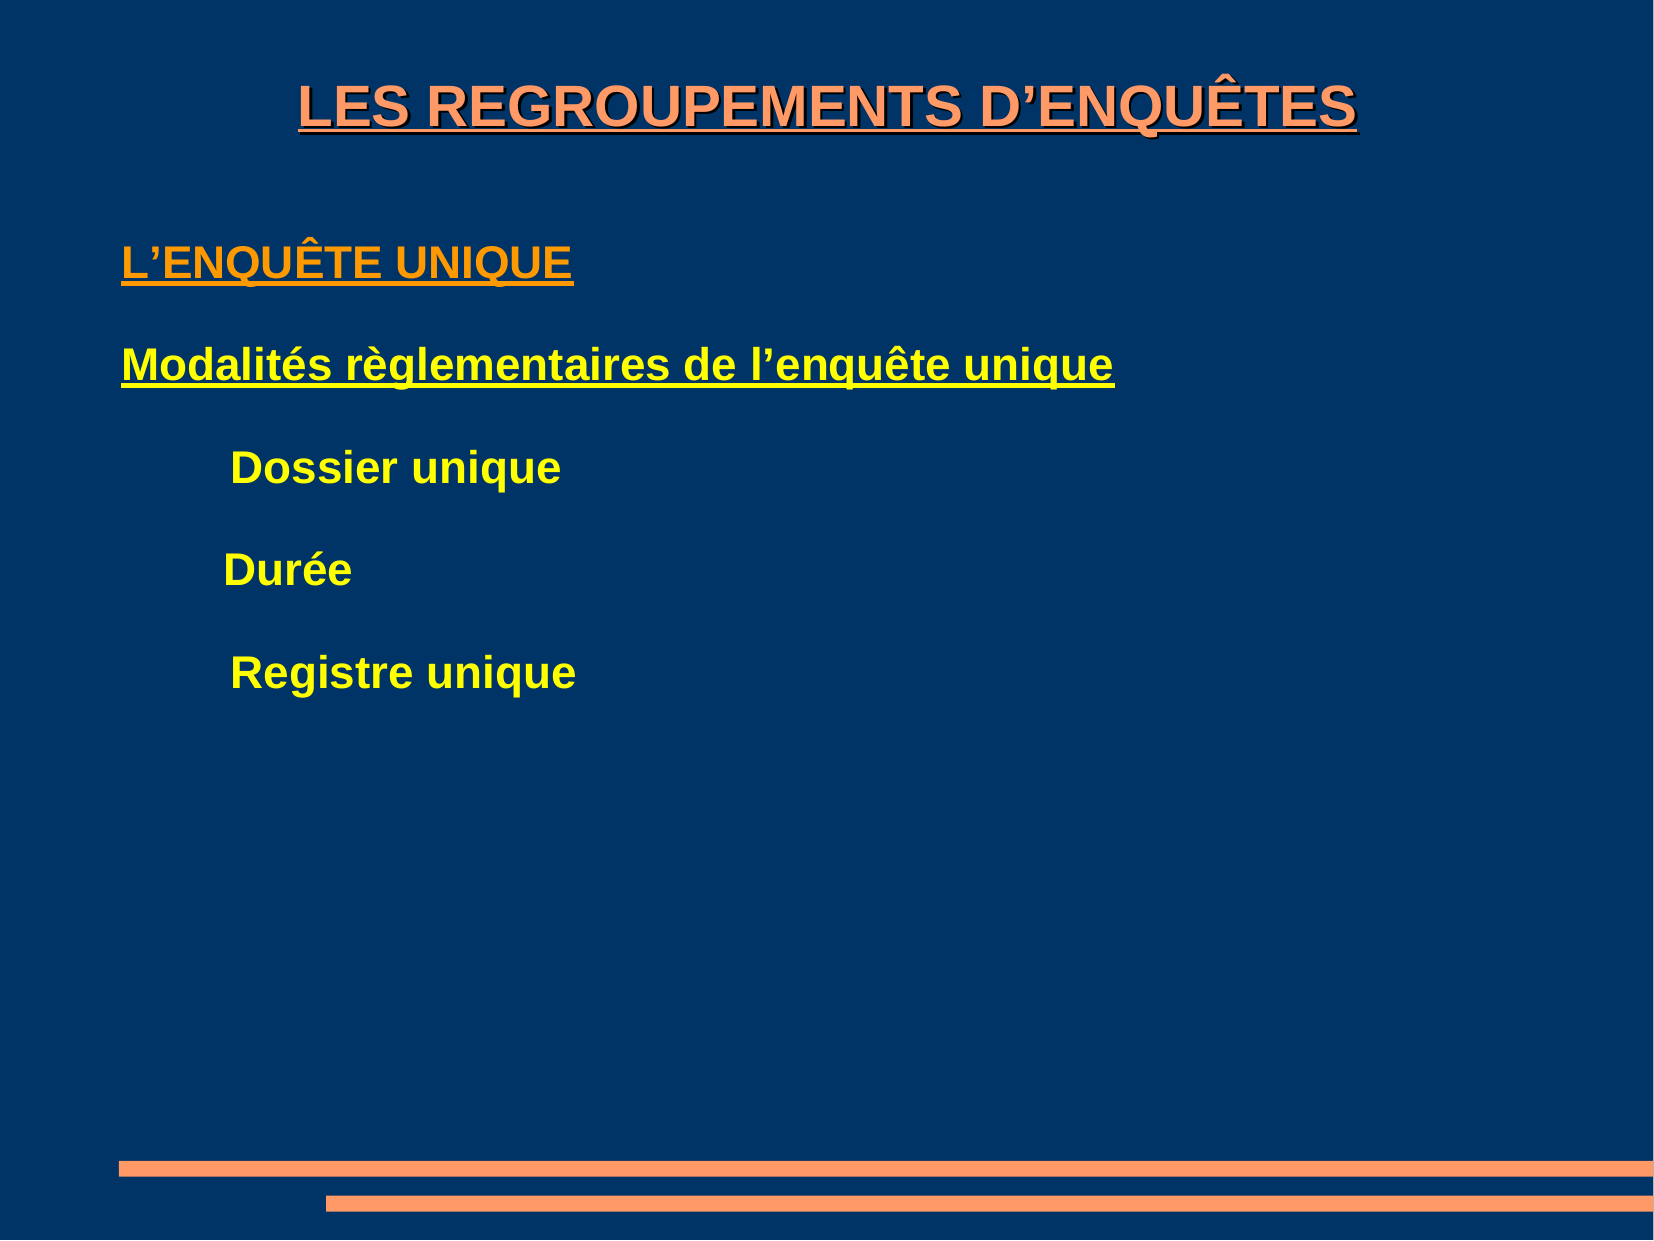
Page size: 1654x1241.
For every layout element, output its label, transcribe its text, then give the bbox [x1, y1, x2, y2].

title LES REGROUPEMENTS D’ENQUÊTES [121, 46, 1534, 166]
subtitle L’ENQUÊTE UNIQUE Modalités règlementaires de l’enquête unique Dossier unique Durée Registre unique [121, 212, 1561, 1132]
